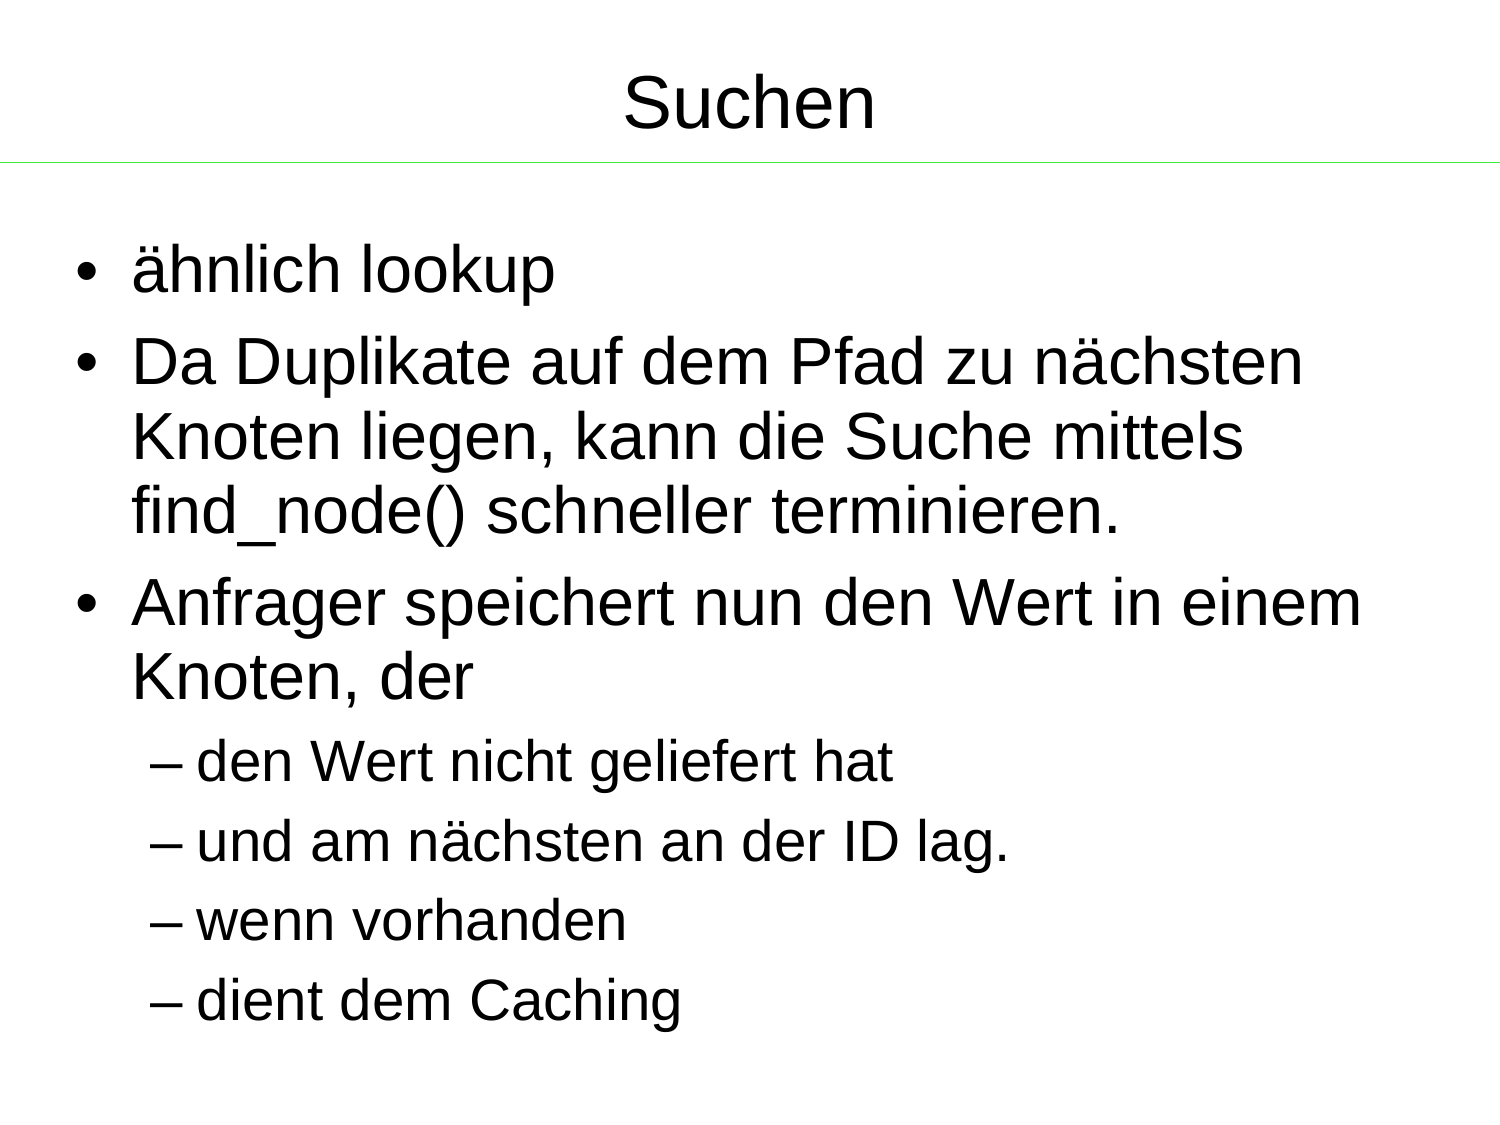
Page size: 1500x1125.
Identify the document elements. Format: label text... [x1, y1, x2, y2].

title Suchen [75, 57, 1426, 148]
list ähnlich lookup Da Duplikate auf dem Pfad zu nächsten Knoten liegen, kann die Suche mittels find_node() schneller terminieren. Anfrager speichert nun den Wert in einem Knoten, der den Wert nicht geliefert hat und am nächsten an der ID lag. wenn vorhanden dient dem Caching [75, 232, 1426, 1032]
